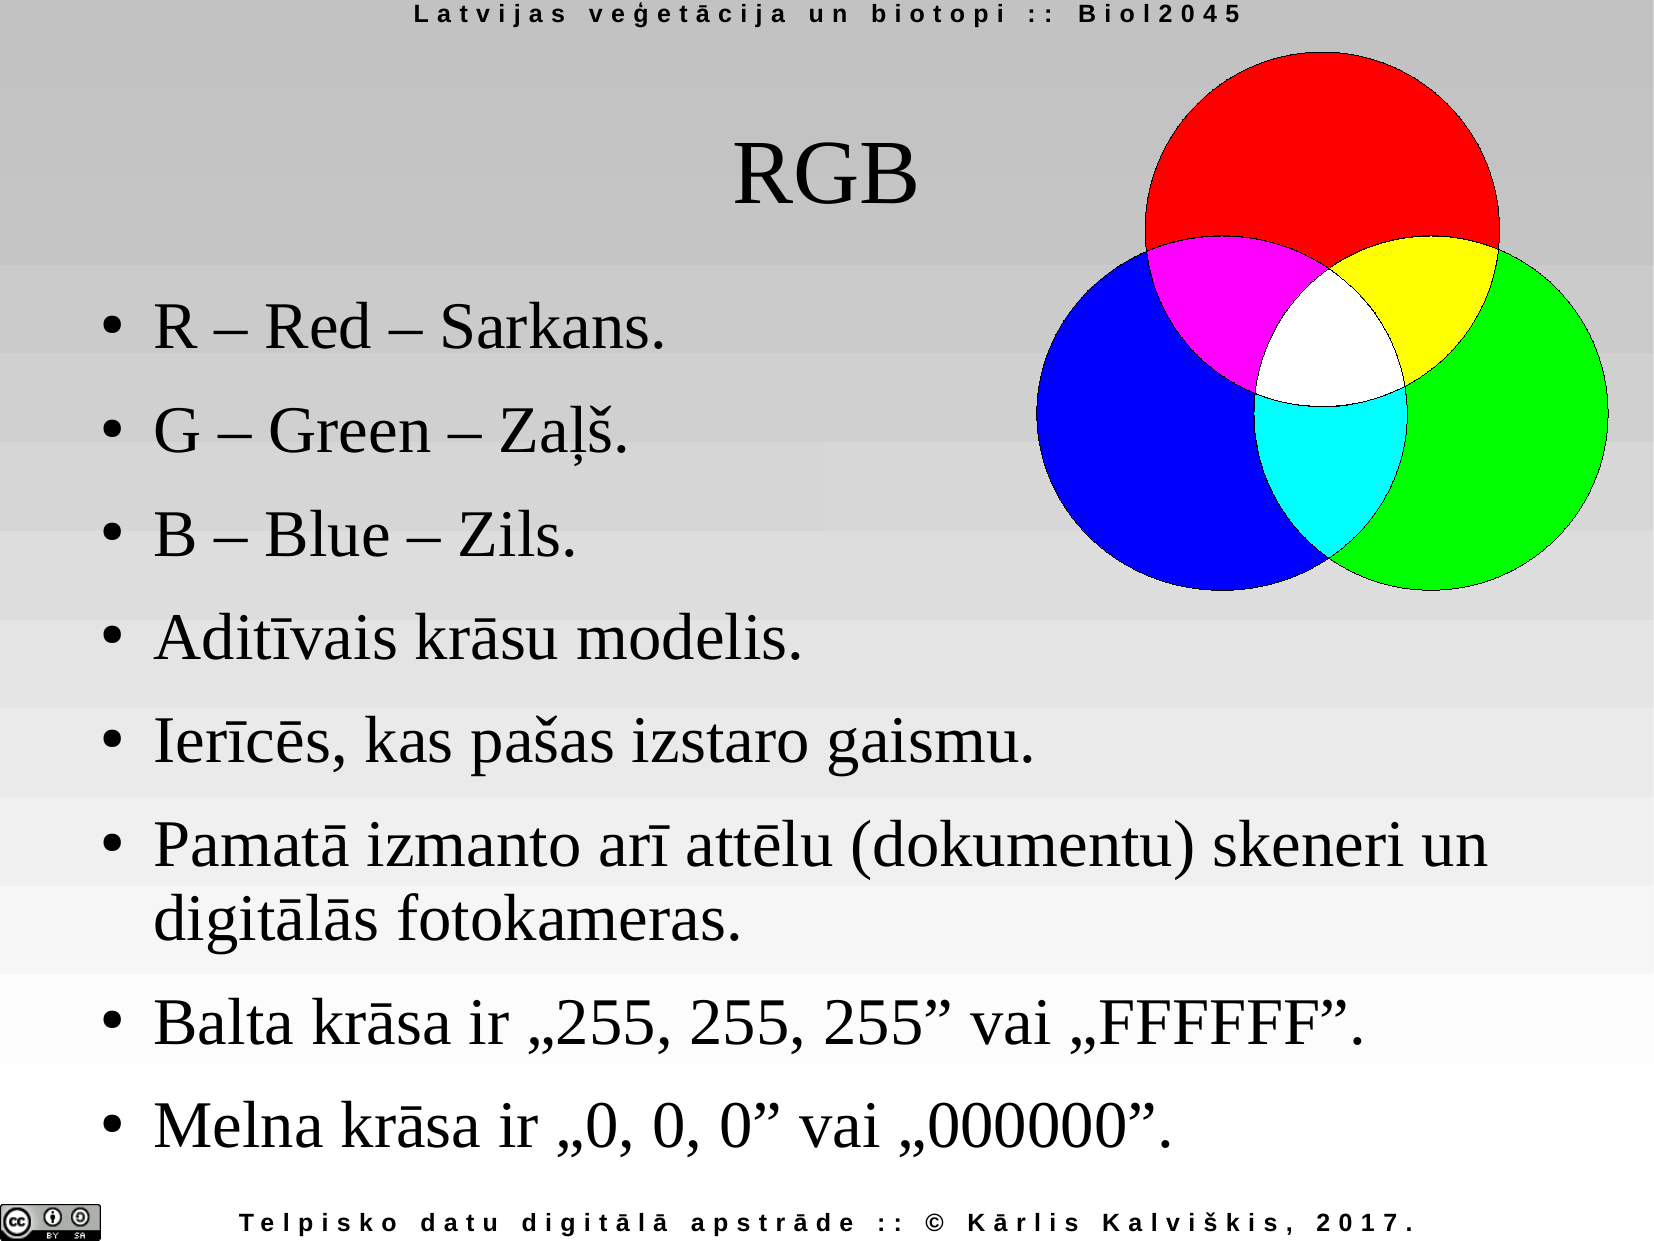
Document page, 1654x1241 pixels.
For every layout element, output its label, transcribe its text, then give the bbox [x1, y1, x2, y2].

picture [0, 0, 1654, 1241]
title RGB [29, 49, 1625, 296]
text_box [1036, 52, 1609, 591]
list R – Red – Sarkans. G – Green – Zaļš. B – Blue – Zils. Aditīvais krāsu modelis. Ierīcēs, kas pašas izstaro gaismu. Pamatā izmanto arī attēlu (dokumentu) skeneri un digitālās fotokameras. Balta krāsa ir „255, 255, 255” vai „FFFFFF”. Melna krāsa ir „0, 0, 0” vai „000000”. [82, 289, 1571, 1163]
